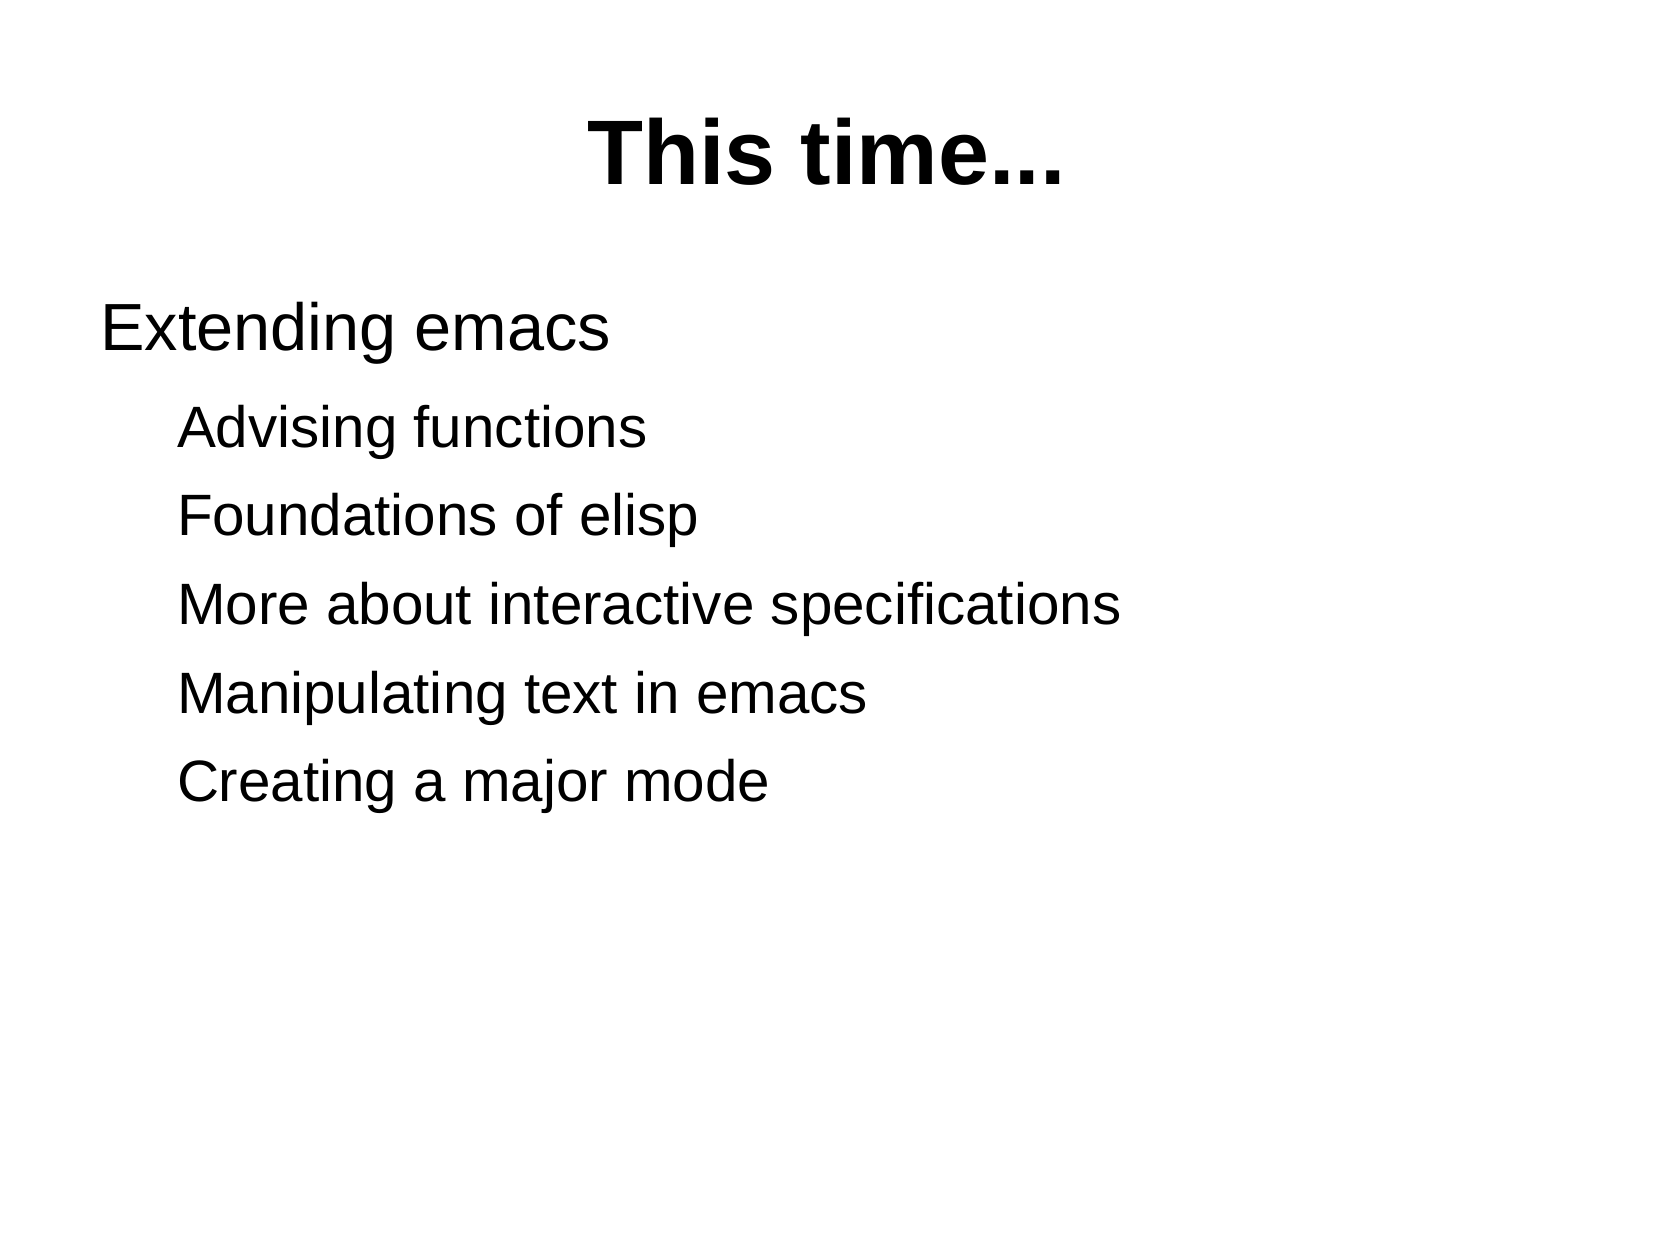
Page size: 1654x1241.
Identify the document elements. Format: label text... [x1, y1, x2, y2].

title This time... [82, 56, 1571, 250]
list Extending emacs Advising functions Foundations of elisp More about interactive specifications Manipulating text in emacs Creating a major mode [82, 290, 1571, 1094]
